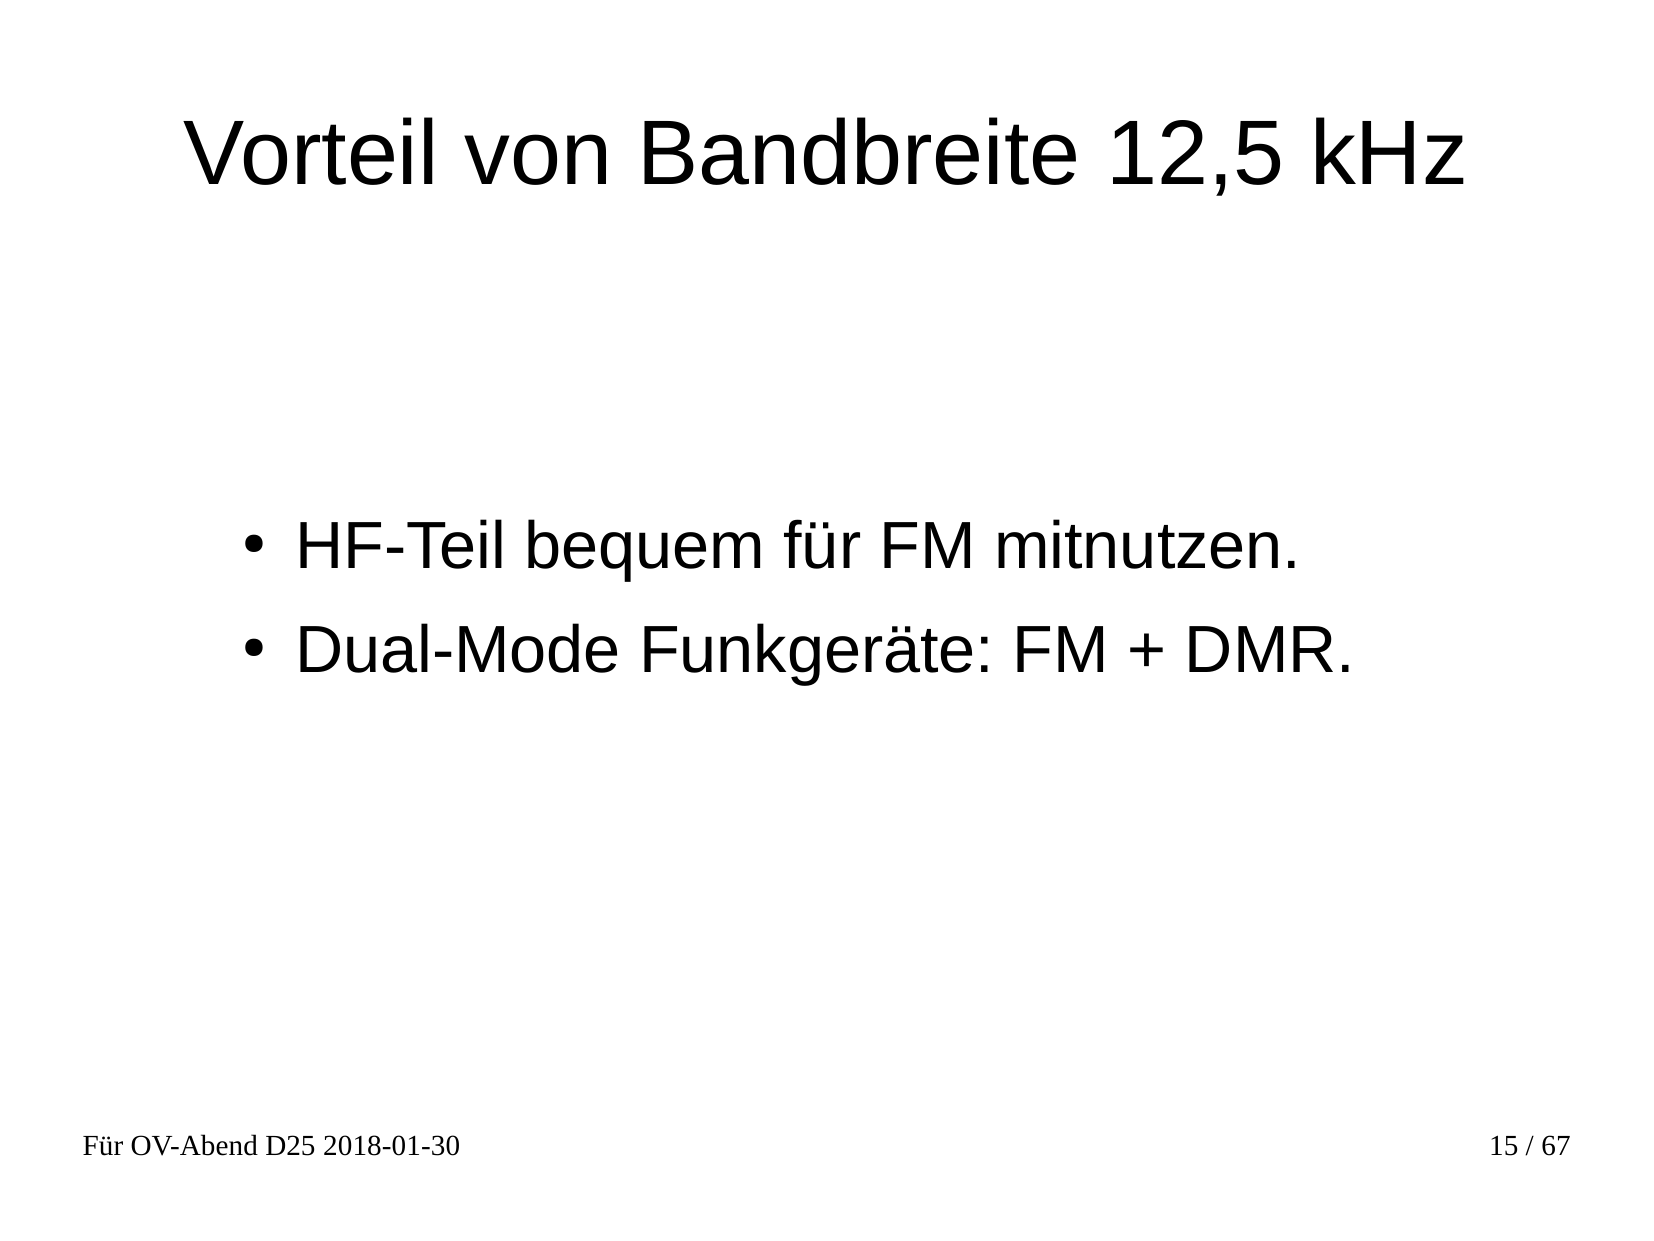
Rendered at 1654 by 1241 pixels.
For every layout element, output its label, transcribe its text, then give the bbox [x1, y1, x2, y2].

list HF-Teil bequem für FM mitnutzen. Dual-Mode Funkgeräte: FM + DMR. [224, 507, 1406, 939]
title Vorteil von Bandbreite 12,5 kHz [82, 49, 1571, 257]
